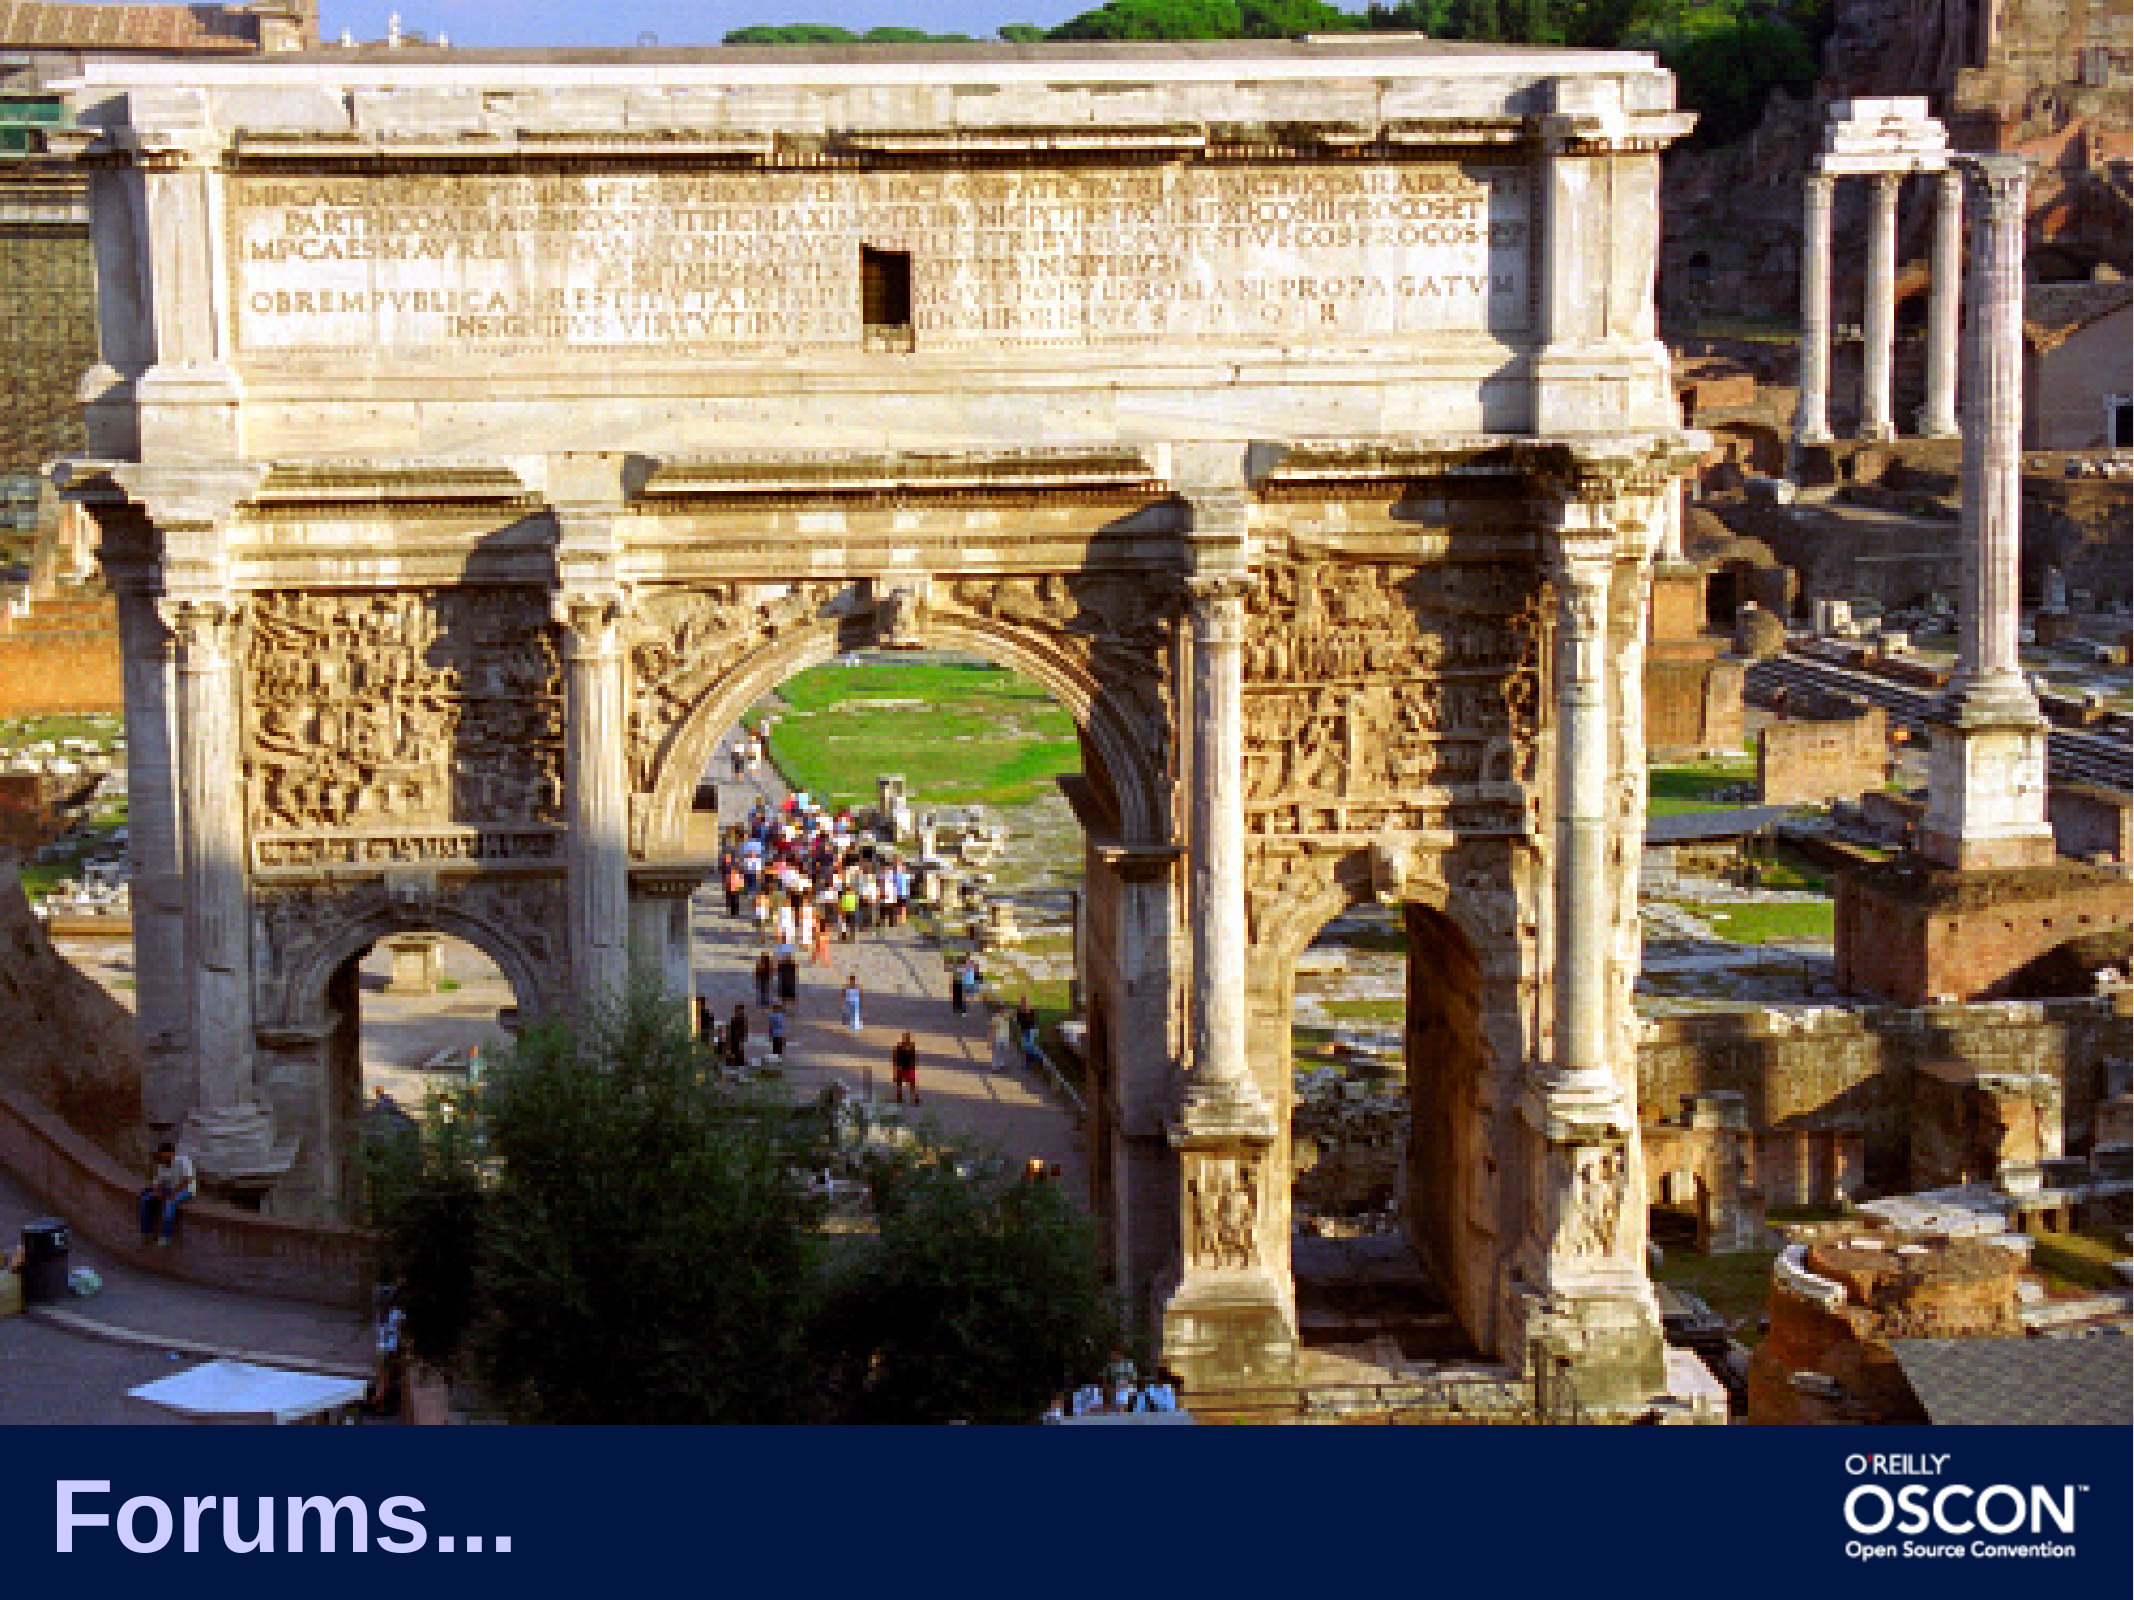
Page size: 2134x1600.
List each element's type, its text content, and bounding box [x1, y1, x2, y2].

title Forums... [41, 1432, 2094, 1600]
picture [0, 0, 2134, 1600]
